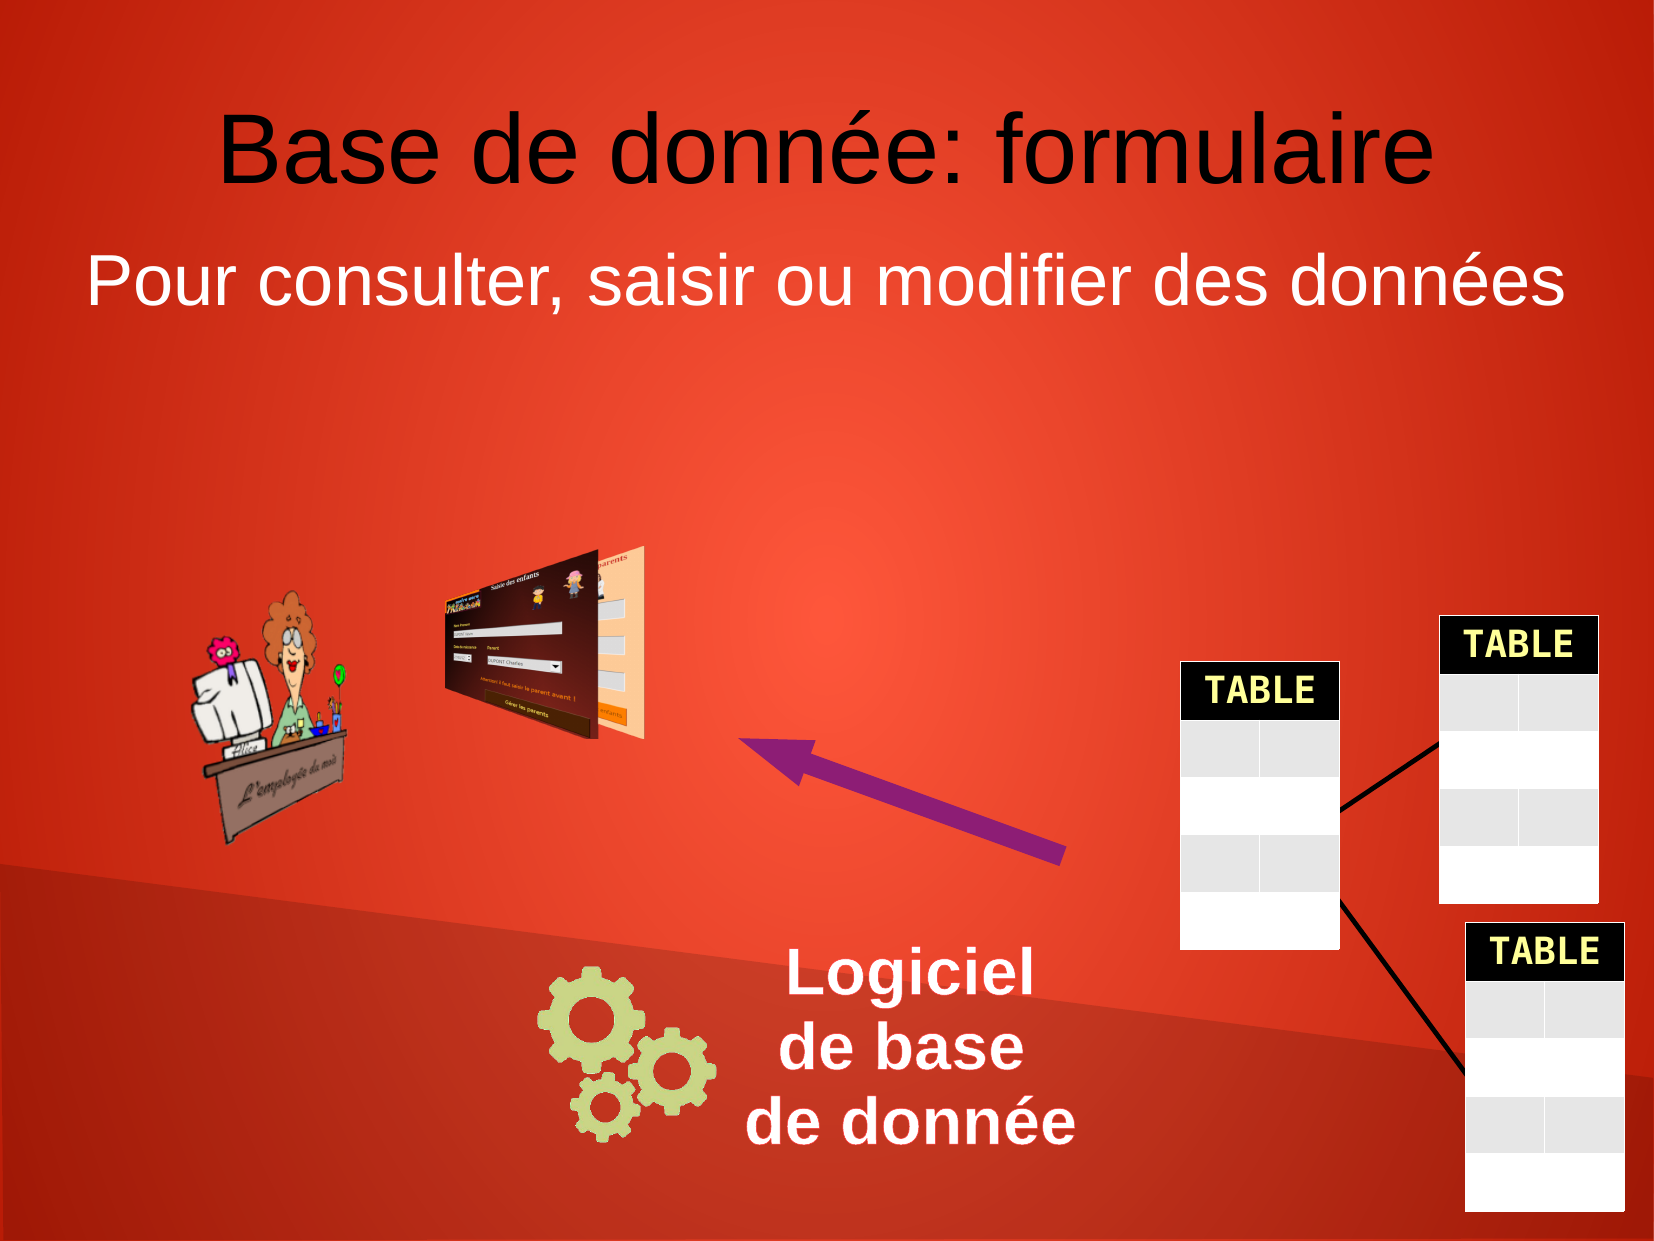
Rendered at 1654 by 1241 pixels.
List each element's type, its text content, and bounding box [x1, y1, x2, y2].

table_cell [1181, 778, 1259, 834]
table_cell [1440, 789, 1518, 846]
table_cell [1545, 1097, 1624, 1153]
table_cell [1181, 835, 1259, 892]
table_cell [1440, 675, 1518, 731]
text_box Logiciel de base de donnée [758, 999, 1063, 1093]
table_cell [1519, 732, 1598, 788]
table_cell [1260, 893, 1339, 949]
picture [177, 501, 350, 879]
table_cell [1545, 1154, 1624, 1211]
table_header TABLE [1466, 923, 1624, 981]
picture [524, 944, 735, 1178]
table_cell [1181, 893, 1259, 949]
table_header TABLE [1440, 616, 1598, 674]
table_cell [1260, 721, 1339, 777]
table_cell [1466, 1154, 1544, 1211]
list Pour consulter, saisir ou modifier des données [82, 240, 1571, 355]
table_cell [1440, 732, 1518, 788]
table_cell [1519, 789, 1598, 846]
table_cell [1545, 982, 1624, 1038]
title Base de donnée: formulaire [82, 47, 1571, 240]
table_cell [1466, 1097, 1544, 1153]
table_cell [1519, 675, 1598, 731]
table_header TABLE [1181, 662, 1339, 720]
table_cell [1466, 1039, 1544, 1096]
table_cell [1181, 721, 1259, 777]
table_cell [1545, 1039, 1624, 1096]
table_cell [1440, 847, 1518, 903]
table_cell [1466, 982, 1544, 1038]
table_cell [1519, 847, 1598, 903]
table_cell [1260, 778, 1339, 834]
picture [394, 546, 650, 739]
table_cell [1260, 835, 1339, 892]
